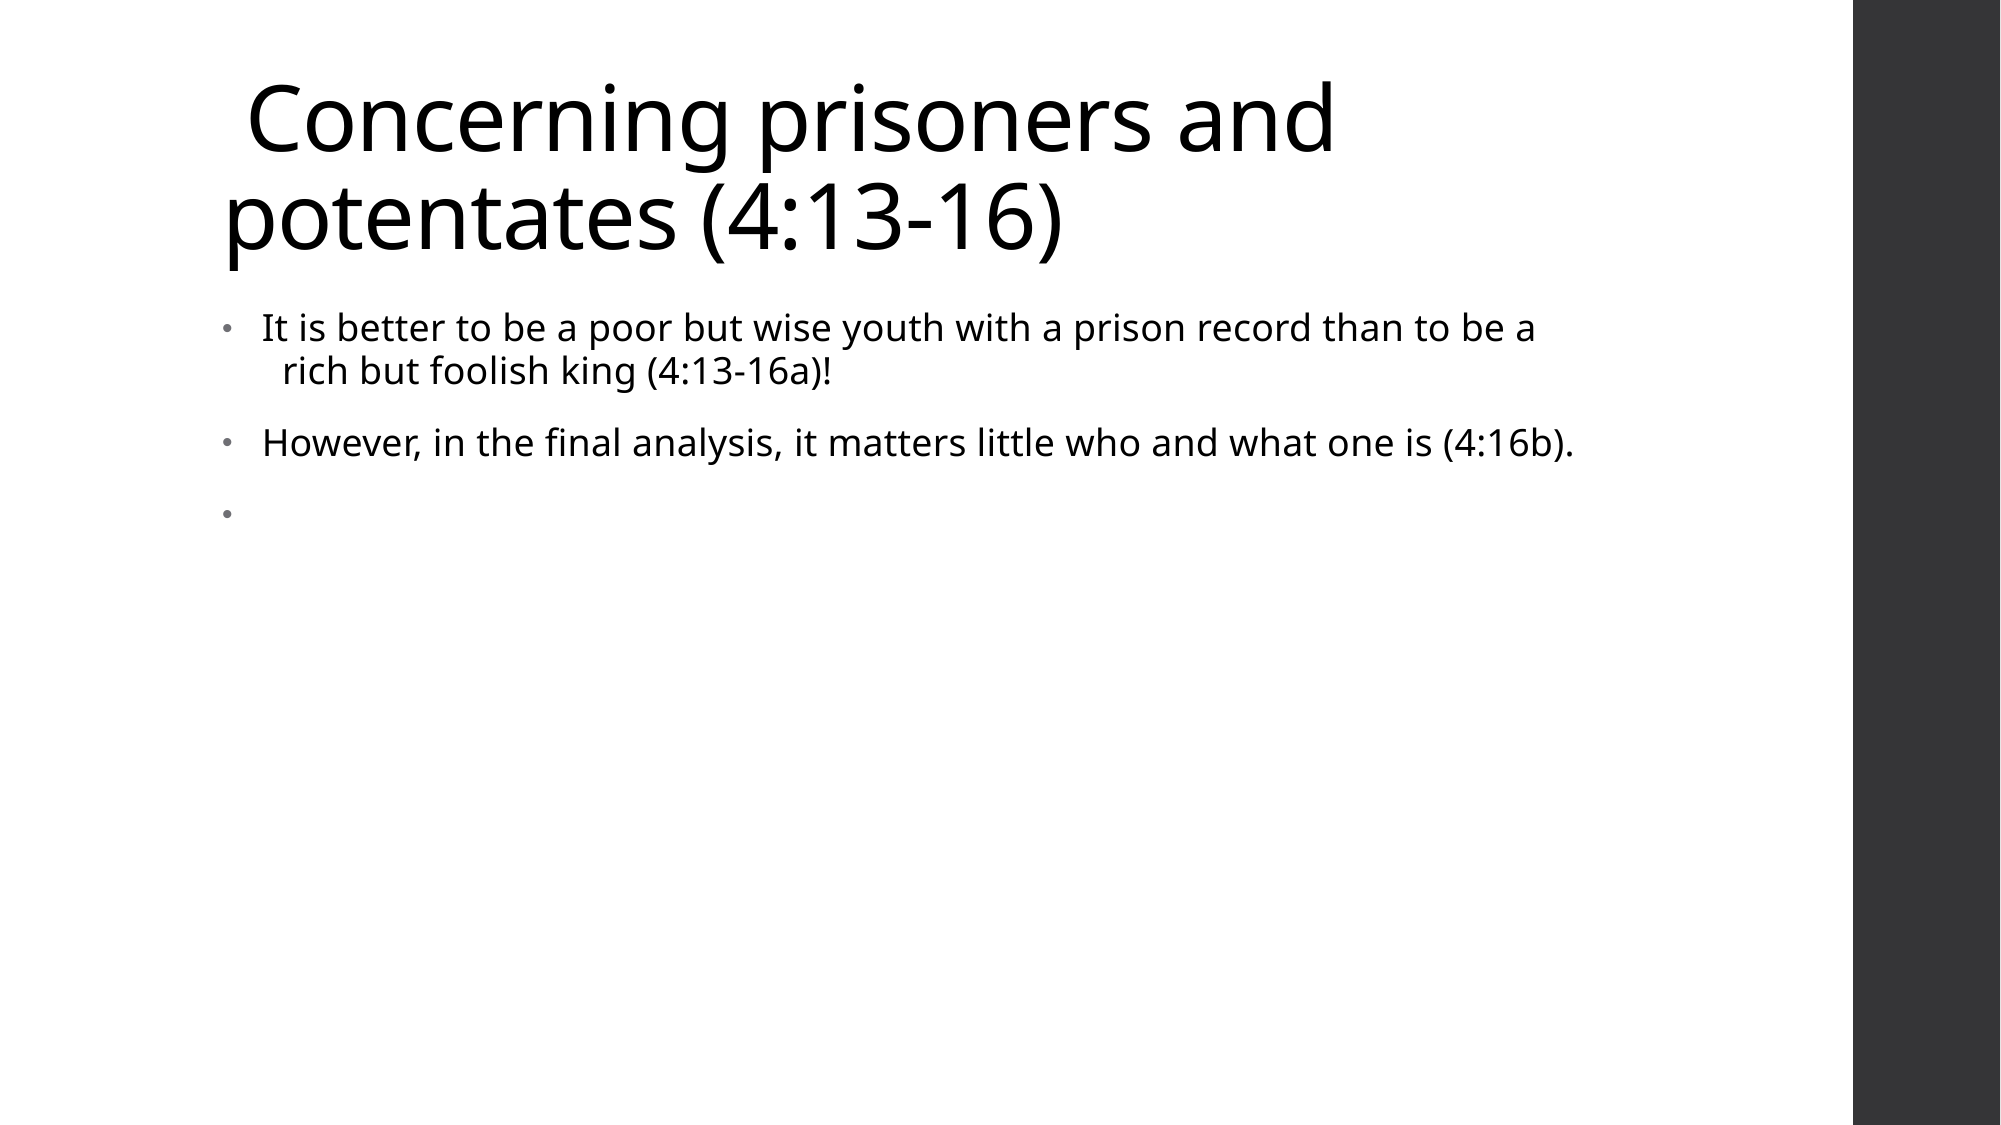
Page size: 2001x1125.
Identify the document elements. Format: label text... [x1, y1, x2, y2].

list It is better to be a poor but wise youth with a prison record than to be a rich but foolish king (4:13-16a)! However, in the final analysis, it matters little who and what one is (4:16b). [206, 299, 1617, 1014]
title Concerning prisoners and potentates (4:13-16) [206, 60, 1797, 278]
